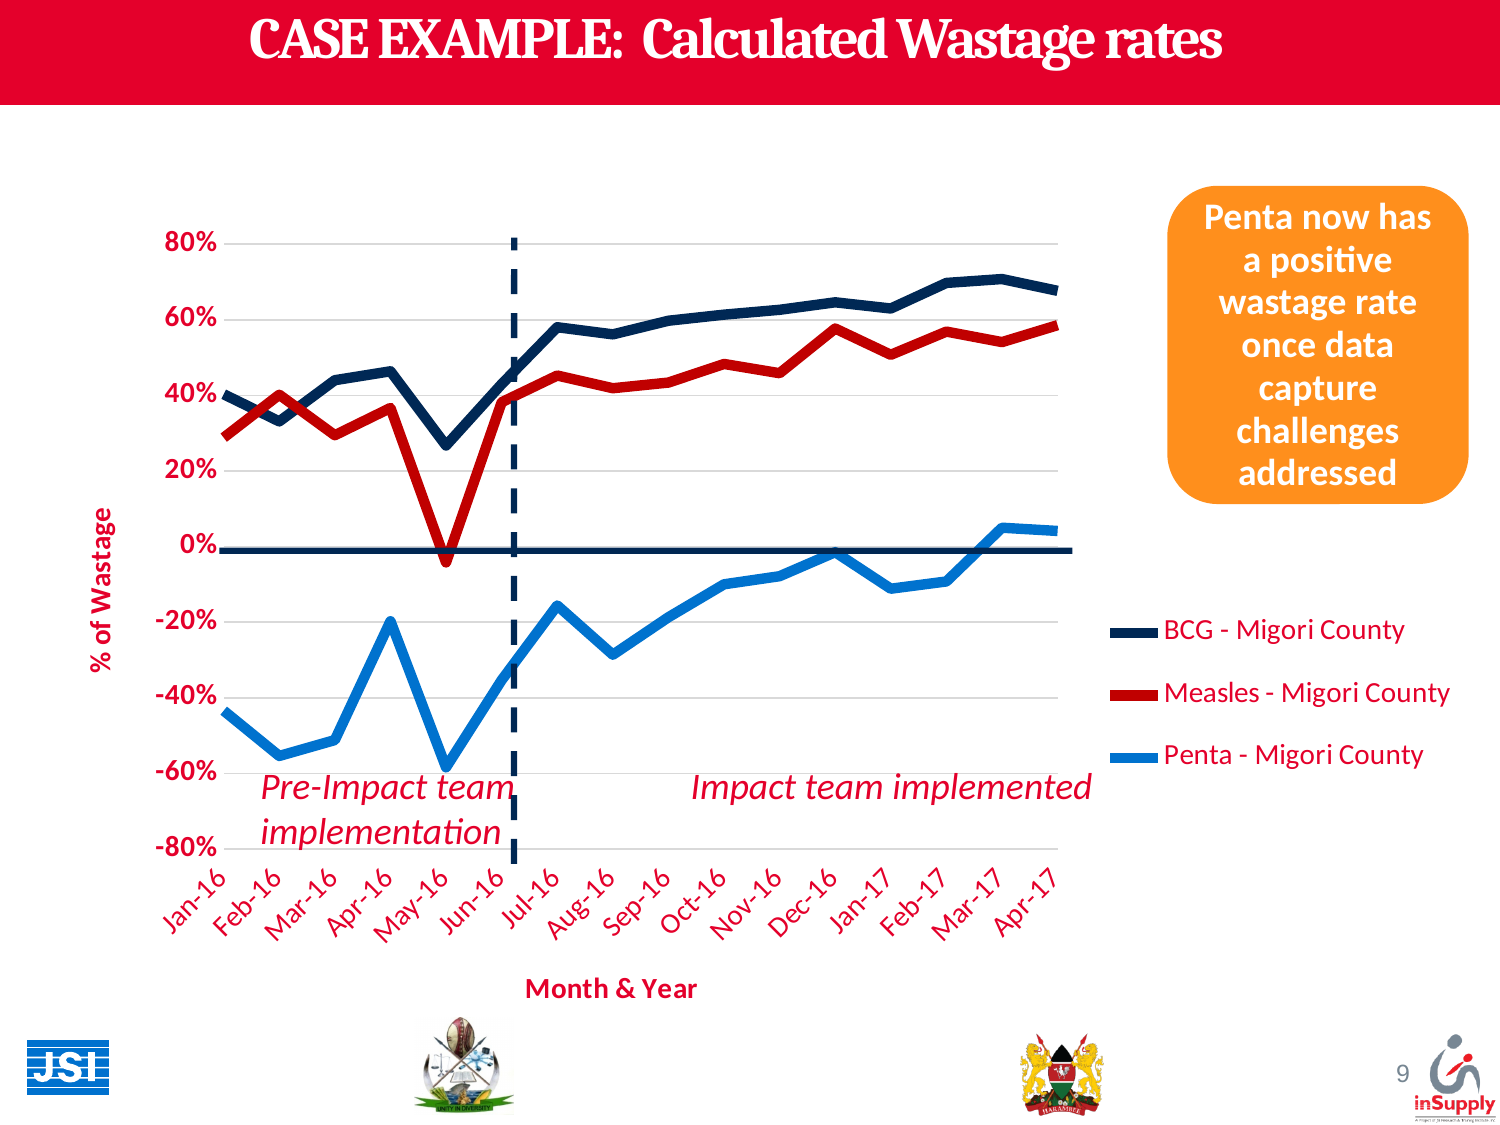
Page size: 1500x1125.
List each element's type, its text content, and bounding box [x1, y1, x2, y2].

text_box Impact team implemented [675, 754, 1203, 815]
text_box Penta now has a positive wastage rate once data capture challenges addressed [1167, 185, 1469, 505]
picture [1409, 1027, 1500, 1125]
chart [53, 212, 1470, 1040]
picture [414, 1040, 514, 1115]
text_box CASE EXAMPLE: Calculated Wastage rates [29, 0, 1445, 117]
text_box Pre-Impact team implementation [245, 754, 647, 860]
picture [1003, 1040, 1120, 1125]
